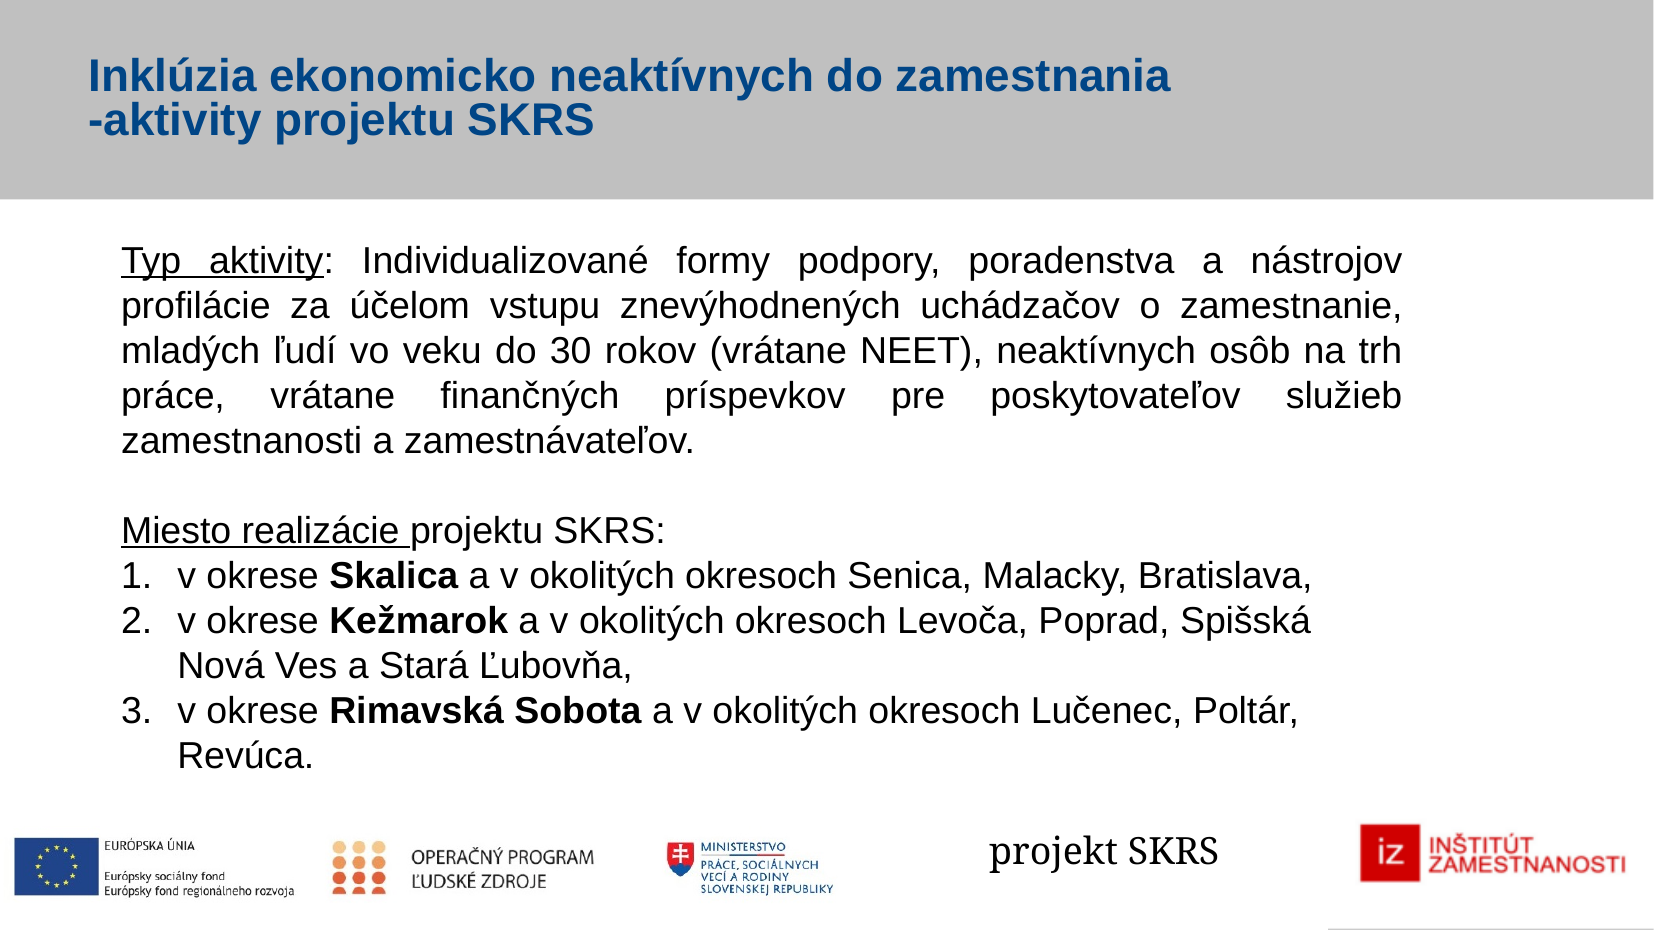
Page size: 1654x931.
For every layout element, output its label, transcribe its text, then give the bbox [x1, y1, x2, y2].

picture [1328, 775, 1654, 931]
text_box Typ aktivity: Individualizované formy podpory, poradenstva a nástrojov profilácie za účelom vstupu znevýhodnených uchádzačov o zamestnanie, mladých ľudí vo veku do 30 rokov (vrátane NEET), neaktívnych osôb na trh práce, vrátane finančných príspevkov pre poskytovateľov služieb zamestnanosti a zamestnávateľov. Miesto realizácie projektu SKRS: v okrese Skalica a v okolitých okresoch Senica, Malacky, Bratislava, v okrese Kežmarok a v okolitých okresoch Levoča, Poprad, Spišská Nová Ves a Stará Ľubovňa, v okrese Rimavská Sobota a v okolitých okresoch Lučenec, Poltár, Revúca. [106, 228, 1418, 784]
title Inklúzia ekonomicko neaktívnych do zamestnania -aktivity projektu SKRS [88, 22, 1565, 178]
picture [0, 826, 857, 907]
list [29, 221, 1533, 808]
